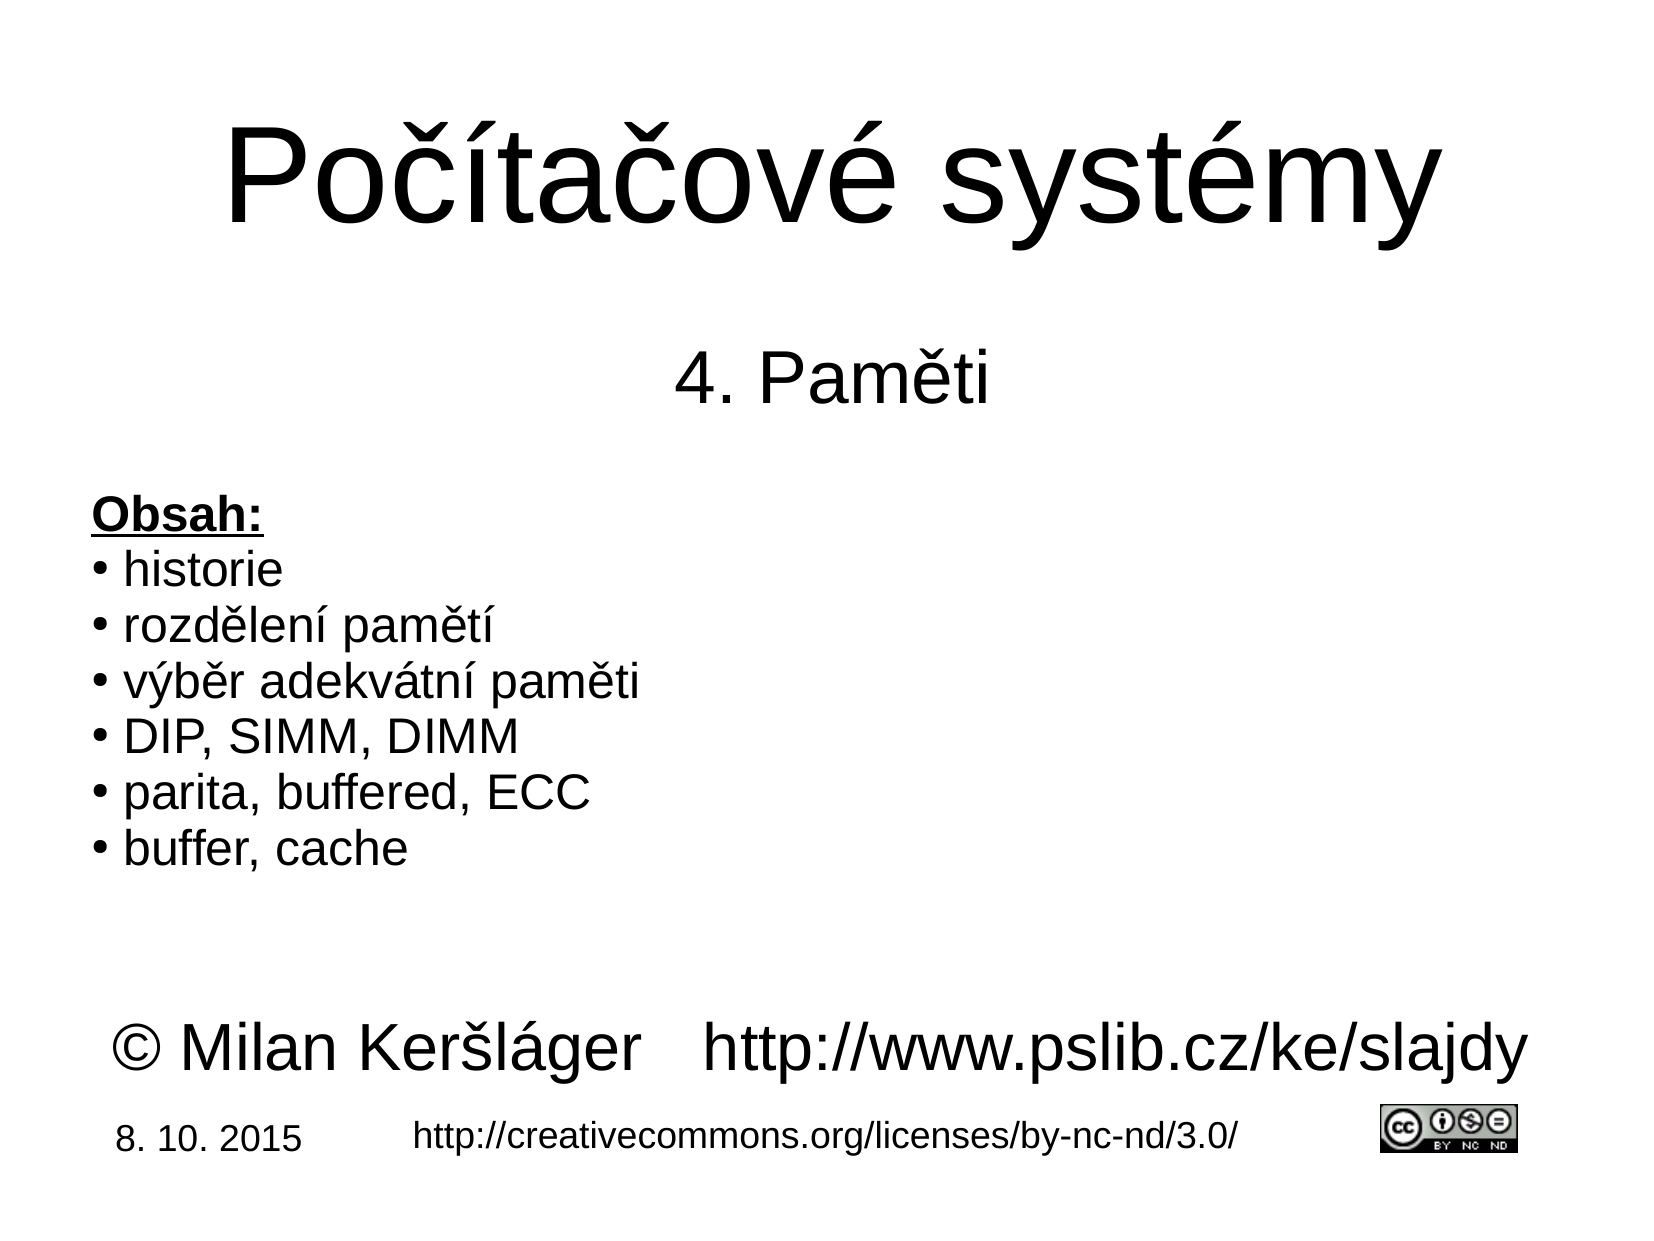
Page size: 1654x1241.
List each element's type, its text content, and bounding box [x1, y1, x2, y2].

title Počítačové systémy 4. Paměti [88, 56, 1577, 461]
text_box 8. 10. 2015 [100, 1110, 355, 1168]
list © Milan Keršláger http://www.pslib.cz/ke/slajdy [76, 1009, 1565, 1087]
text_box http://creativecommons.org/licenses/by-nc-nd/3.0/ [339, 1107, 1313, 1165]
text_box Obsah: historie rozdělení pamětí výběr adekvátní paměti DIP, SIMM, DIMM parita, buffered, ECC buffer, cache [76, 478, 1583, 885]
picture [1380, 1104, 1518, 1153]
